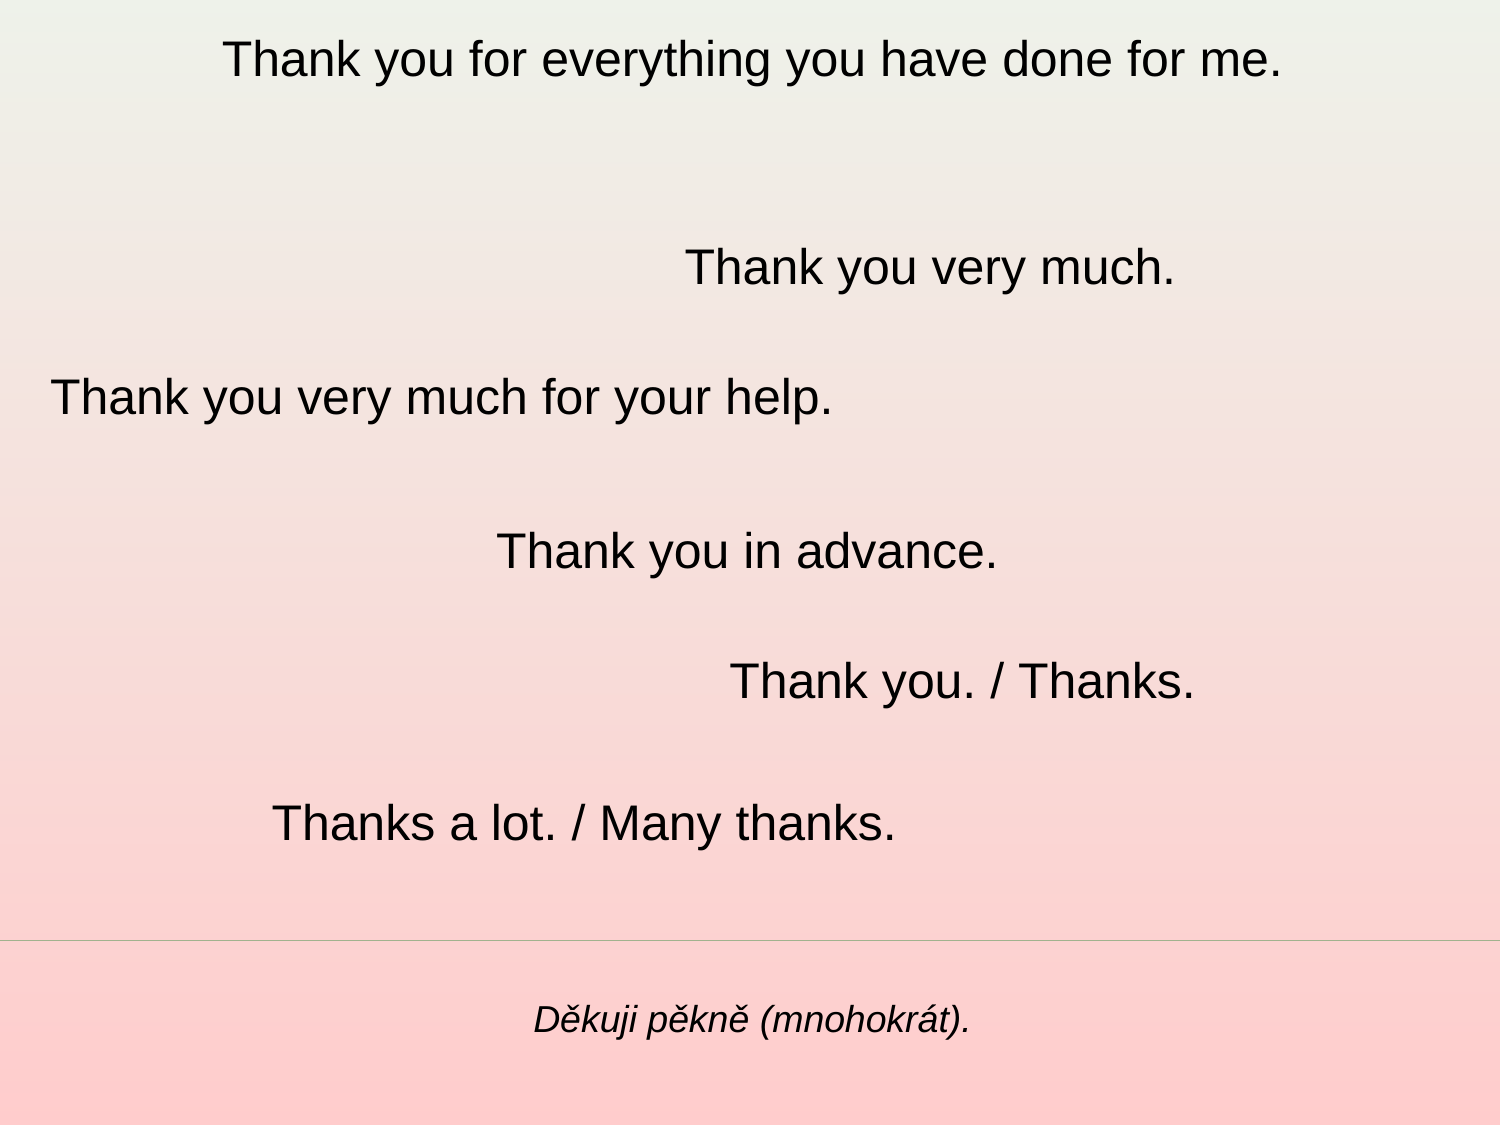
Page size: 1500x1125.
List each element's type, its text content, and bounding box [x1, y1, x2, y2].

text_box Thank you very much. [669, 227, 1192, 303]
text_box Thank you very much for your help. [35, 356, 1500, 433]
text_box Děkuji pěkně (mnohokrát). [518, 987, 987, 1049]
text_box Thank you for everything you have done for me. [5, 18, 1500, 95]
text_box Thank you in advance. [481, 510, 1014, 586]
text_box Thanks a lot. / Many thanks. [256, 782, 913, 858]
text_box Thank you. / Thanks. [714, 640, 1217, 716]
